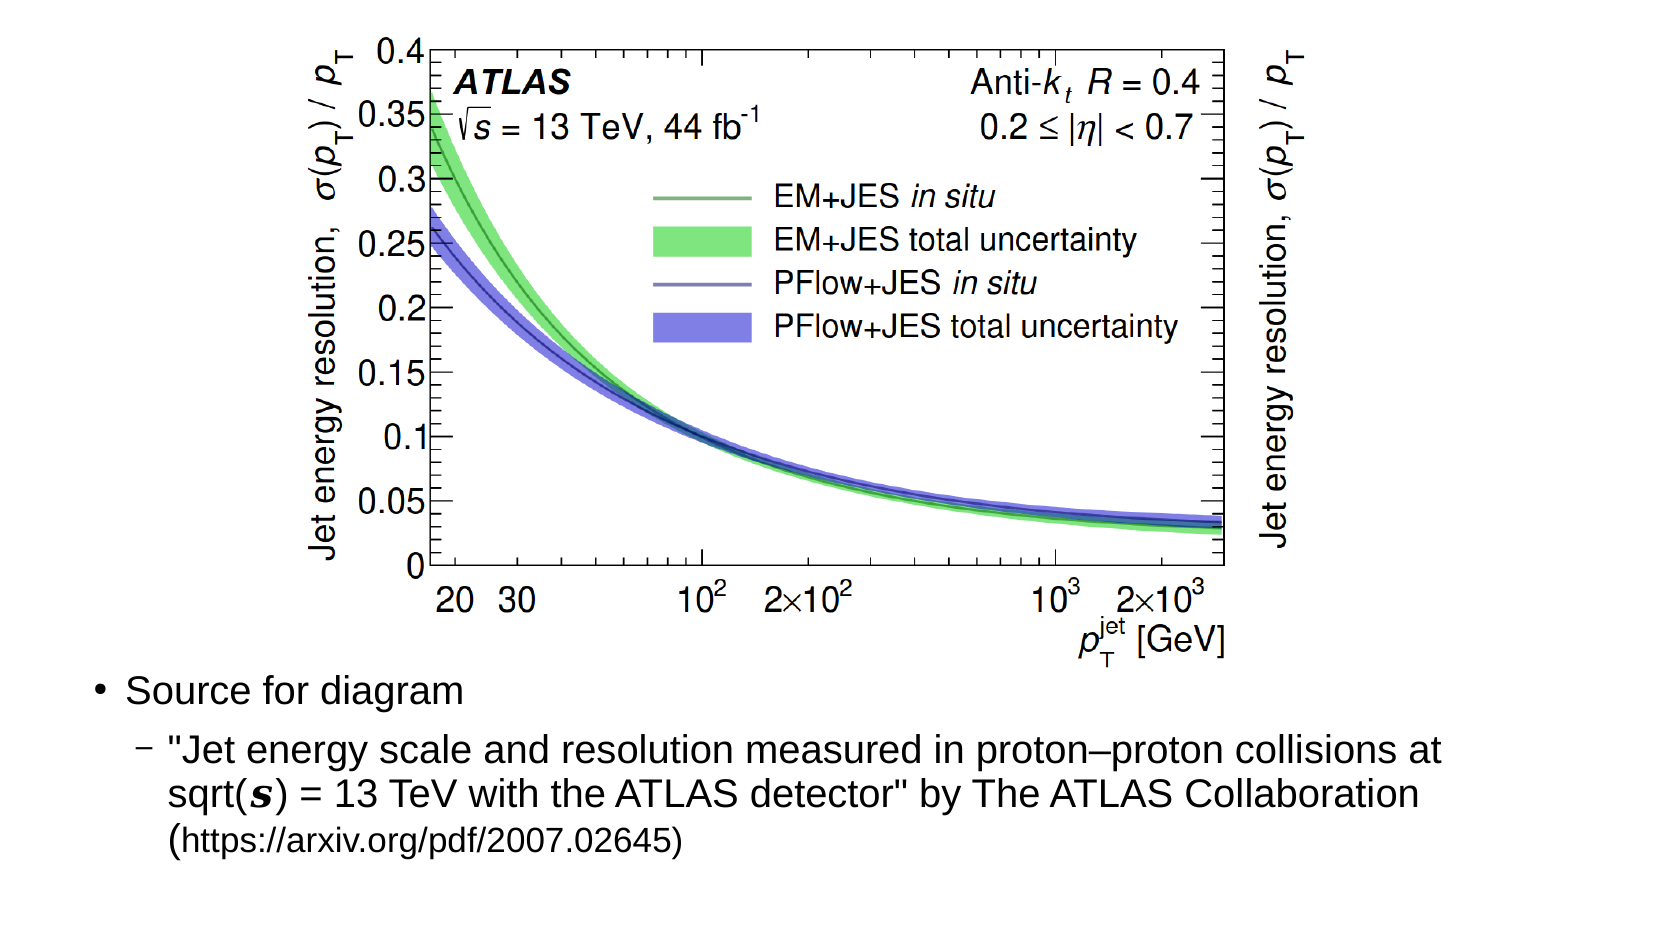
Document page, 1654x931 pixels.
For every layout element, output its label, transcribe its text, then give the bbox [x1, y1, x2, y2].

list Source for diagram "Jet energy scale and resolution measured in proton–proton collisions at sqrt(𝒔) = 13 TeV with the ATLAS detector" by The ATLAS Collaboration (https://arxiv.org/pdf/2007.02645) [82, 667, 1571, 863]
picture [300, 25, 1307, 668]
